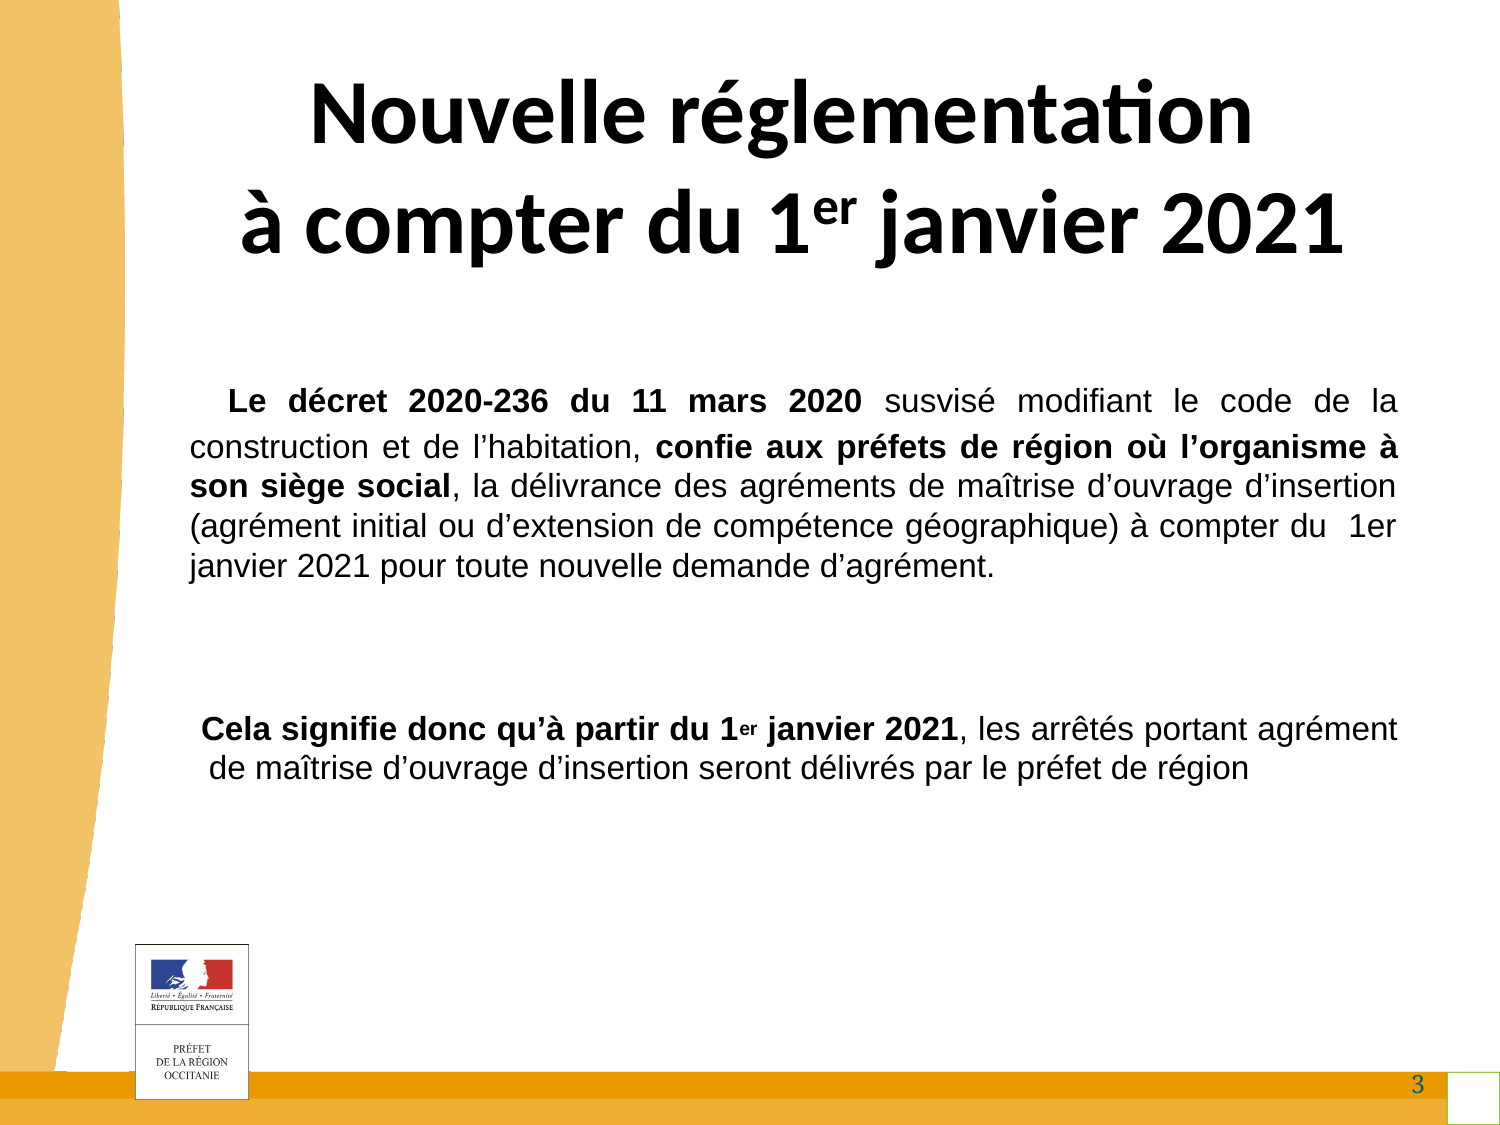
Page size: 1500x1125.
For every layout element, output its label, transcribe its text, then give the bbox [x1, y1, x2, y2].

picture [0, 0, 1500, 1125]
list Le décret 2020-236 du 11 mars 2020 susvisé modifiant le code de la construction et de l’habitation, confie aux préfets de région où l’organisme à son siège social, la délivrance des agréments de maîtrise d’ouvrage d’insertion (agrément initial ou d’extension de compétence géographique) à compter du 1er janvier 2021 pour toute nouvelle demande d’agrément. Cela signifie donc qu’à partir du 1er janvier 2021, les arrêtés portant agrément de maîtrise d’ouvrage d’insertion seront délivrés par le préfet de région [129, 342, 1414, 1031]
title Nouvelle réglementation à compter du 1er janvier 2021 [118, 29, 1469, 272]
slide_number <numéro> [1299, 1042, 1425, 1103]
